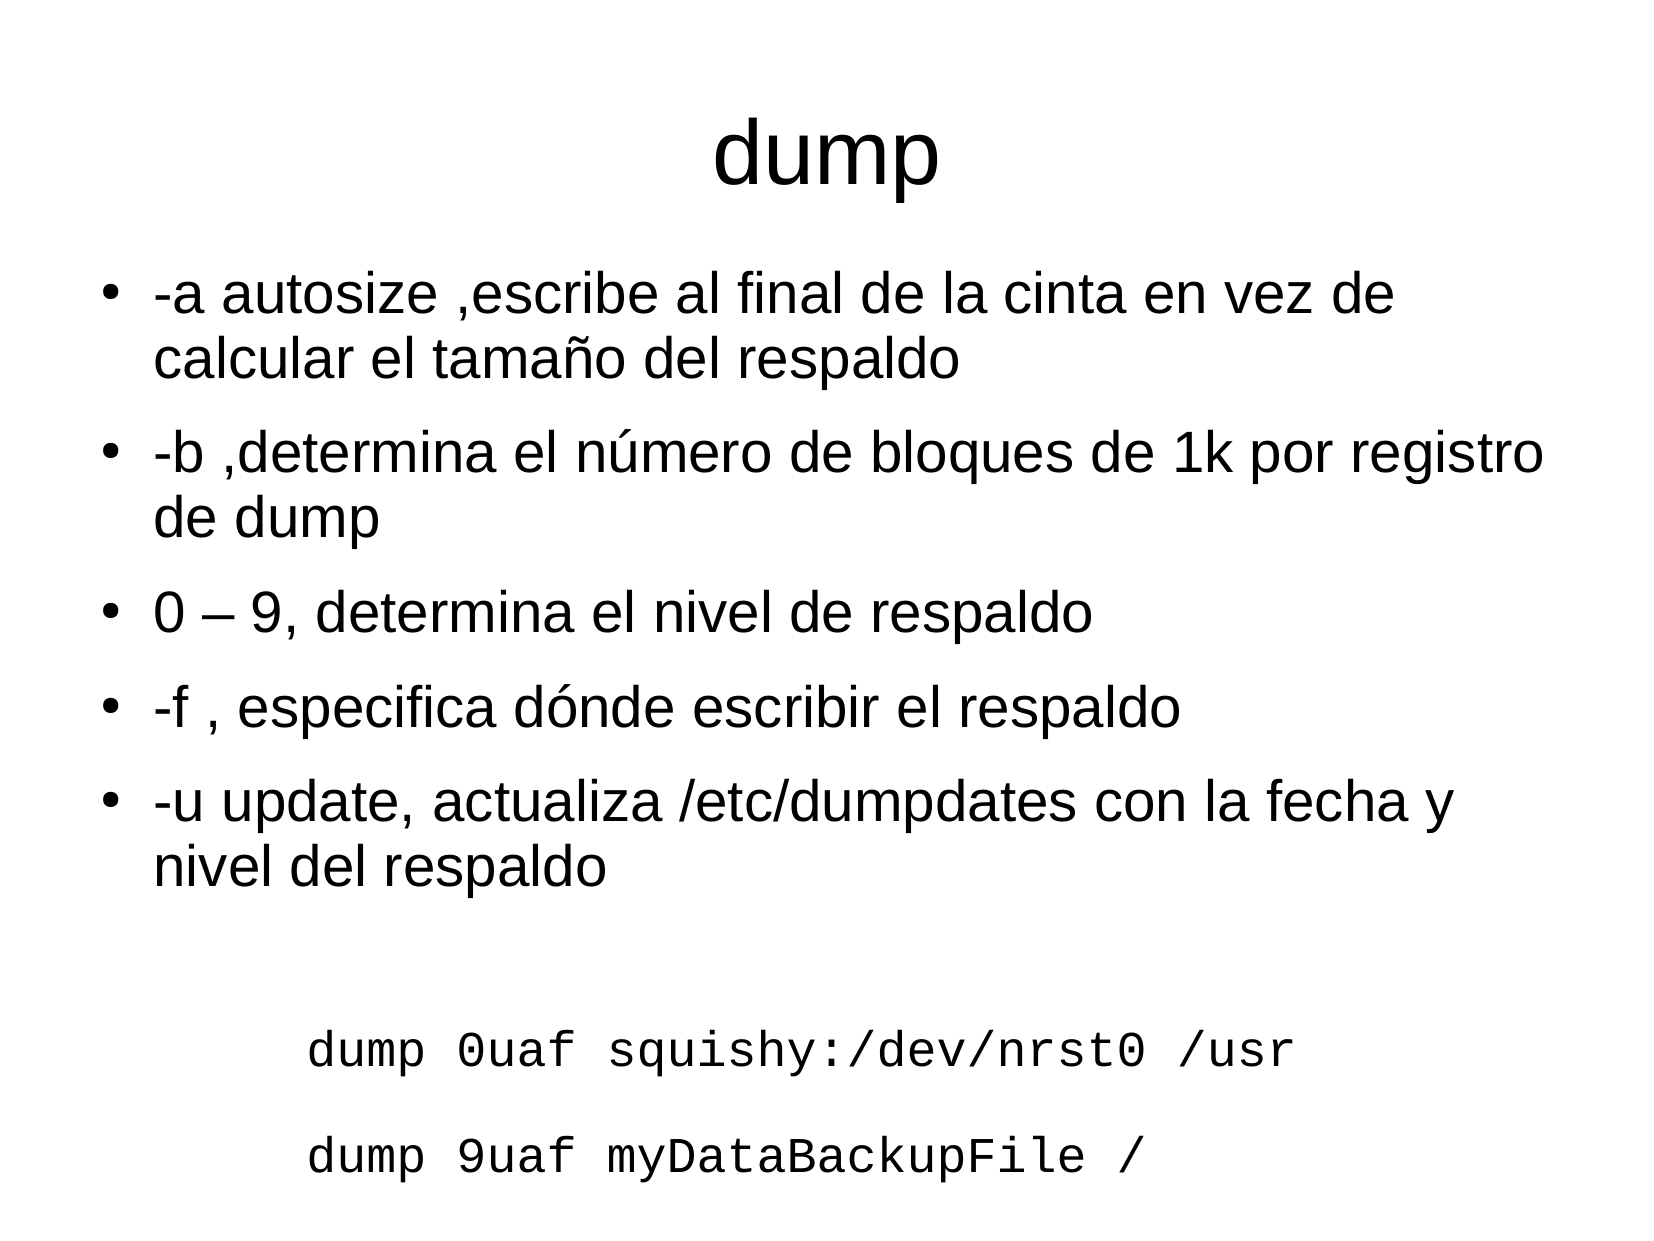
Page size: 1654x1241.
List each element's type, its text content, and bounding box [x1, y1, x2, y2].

title dump [82, 49, 1571, 257]
text_box dump 9uaf myDataBackupFile / [291, 1123, 1162, 1195]
list -a autosize ,escribe al final de la cinta en vez de calcular el tamaño del respaldo -b ,determina el número de bloques de 1k por registro de dump 0 – 9, determina el nivel de respaldo -f , especifica dónde escribir el respaldo -u update, actualiza /etc/dumpdates con la fecha y nivel del respaldo [82, 260, 1571, 938]
text_box dump 0uaf squishy:/dev/nrst0 /usr [291, 1016, 1312, 1089]
